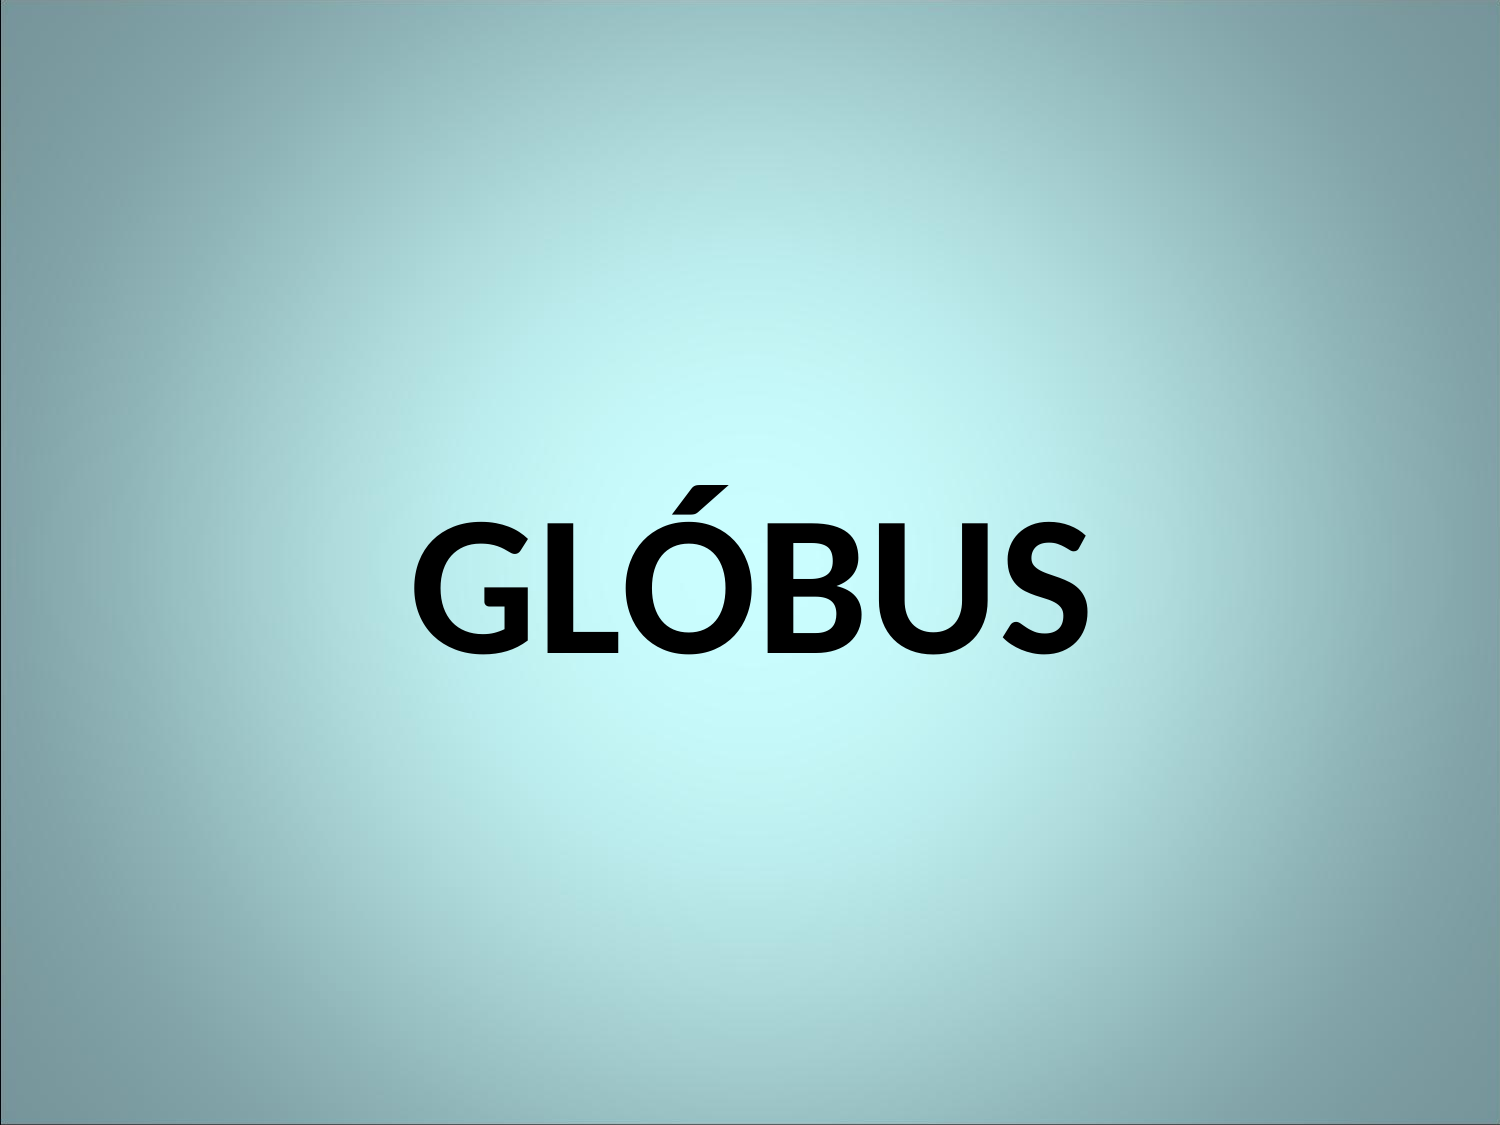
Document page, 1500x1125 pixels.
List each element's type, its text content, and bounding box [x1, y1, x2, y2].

picture [0, 0, 1500, 1125]
title GLÓBUS [76, 445, 1427, 701]
